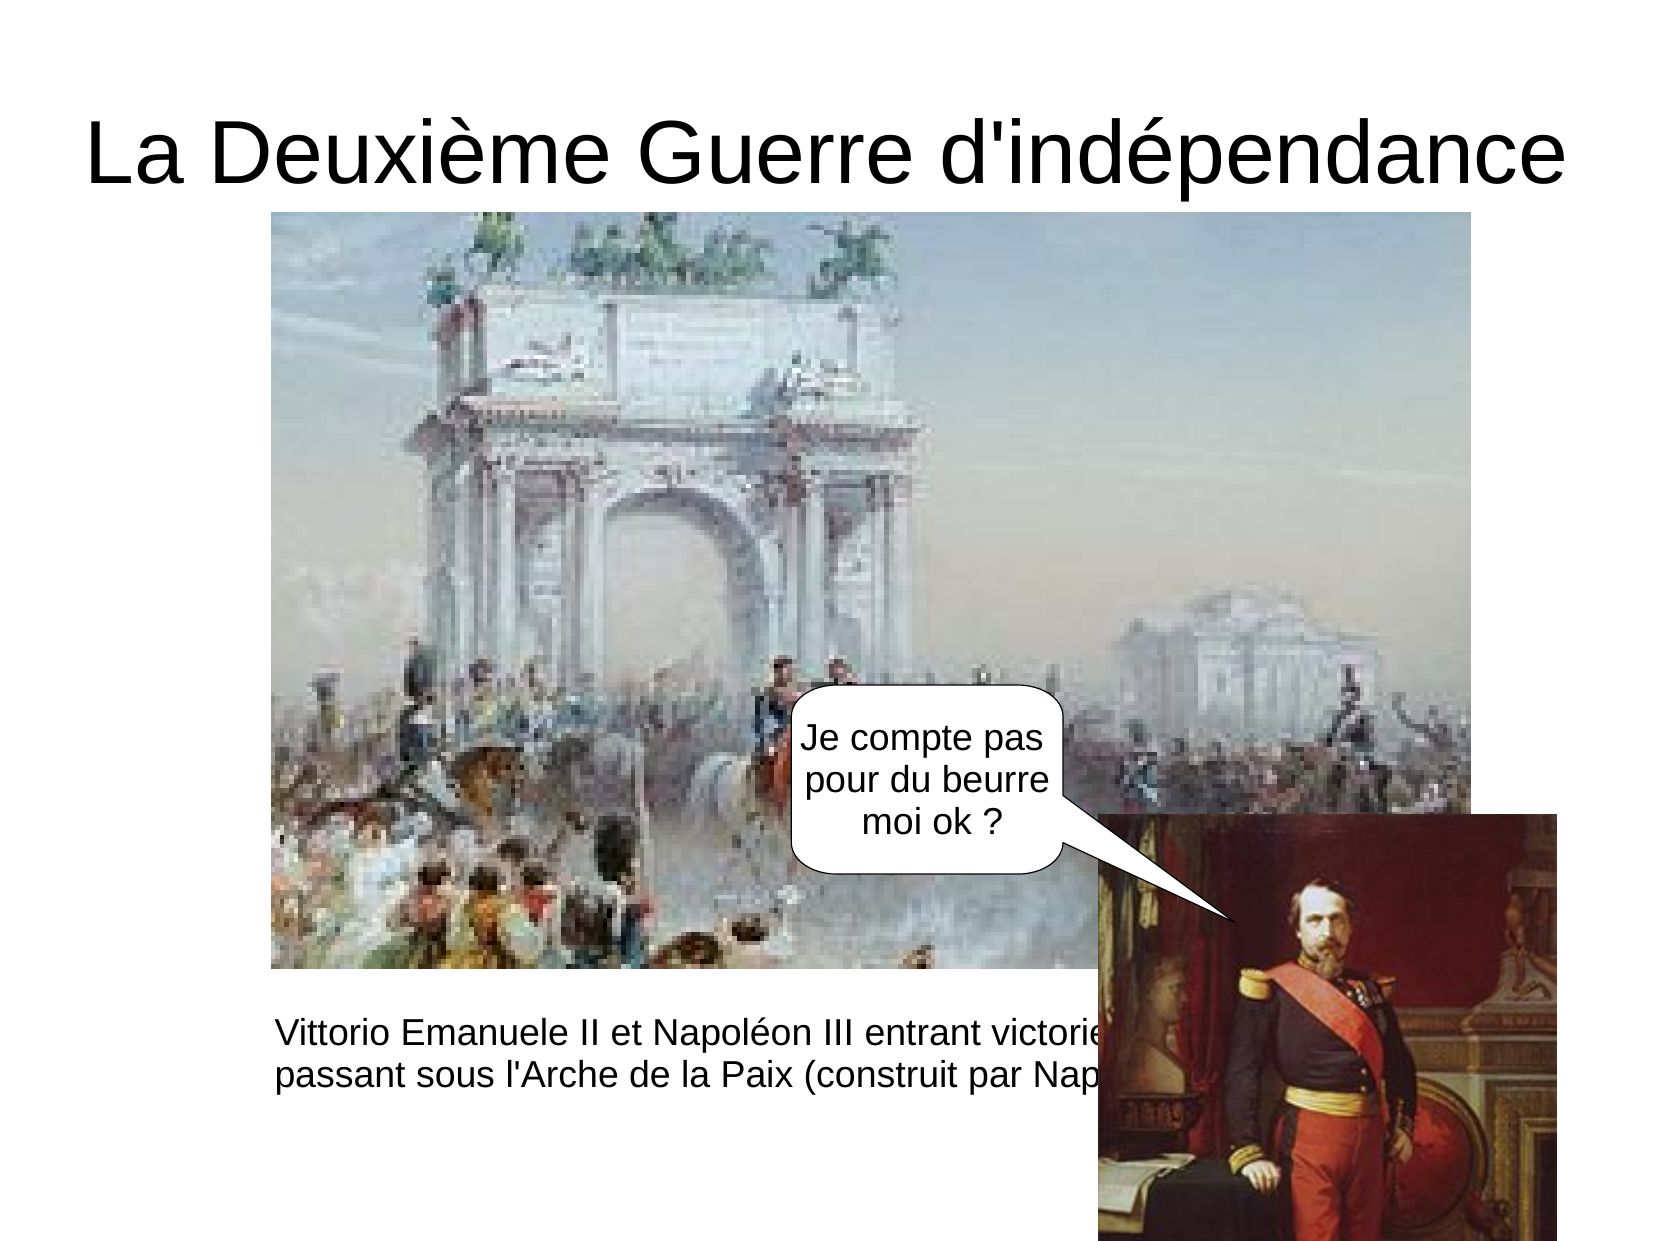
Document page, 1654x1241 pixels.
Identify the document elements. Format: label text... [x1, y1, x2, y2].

text_box Vittorio Emanuele II et Napoléon III entrant victorieux à Milan en passant sous l'Arche de la Paix (construit par Napoléon) [259, 1003, 1098, 1103]
picture [271, 212, 1557, 1241]
text_box Je compte pas pour du beurre moi ok ? [791, 685, 1236, 923]
title La Deuxième Guerre d'indépendance [82, 49, 1571, 257]
